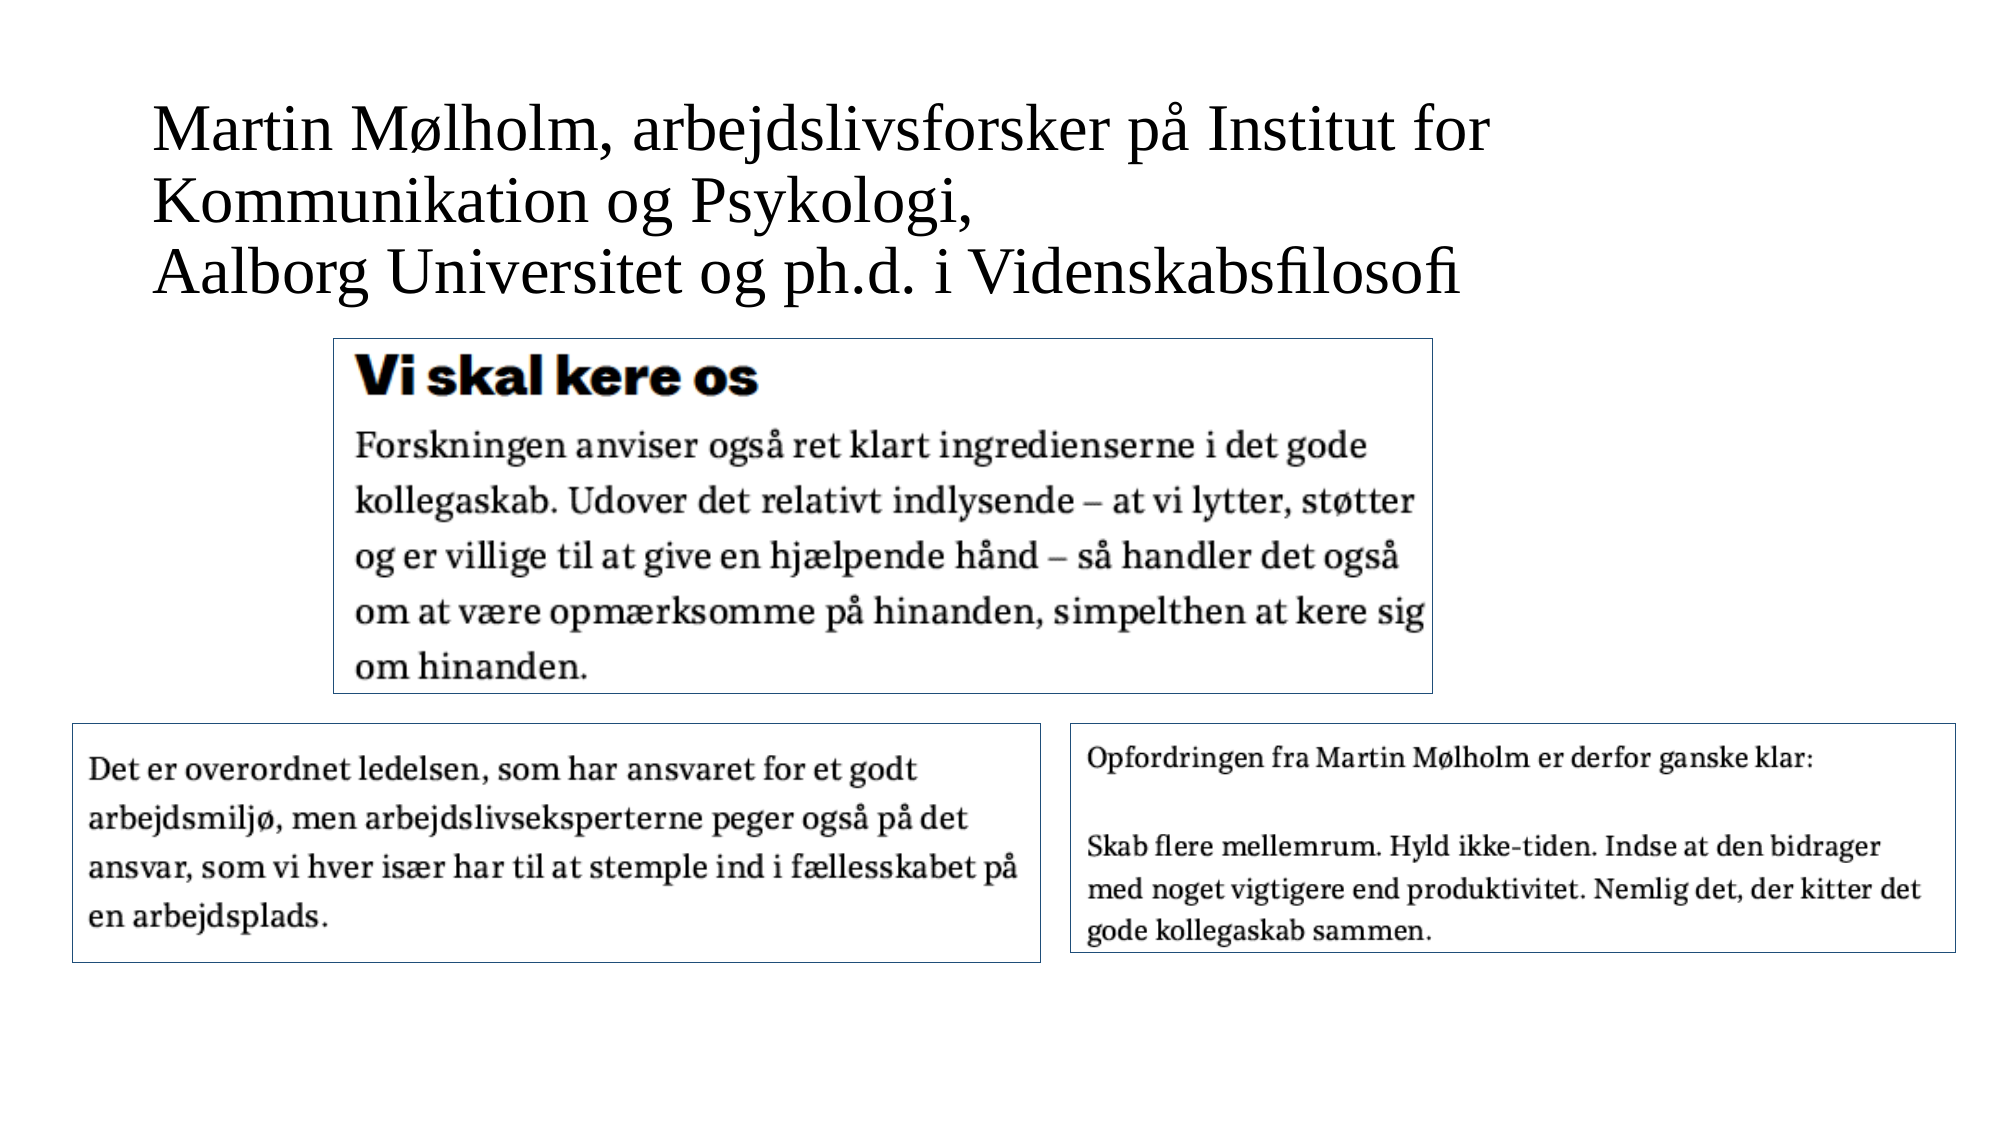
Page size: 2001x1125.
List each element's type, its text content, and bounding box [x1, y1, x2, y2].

picture [1070, 723, 1956, 953]
picture [333, 338, 1433, 694]
picture [72, 723, 1041, 963]
title Martin Mølholm, arbejdslivsforsker på Institut for Kommunikation og Psykologi, Aalborg Universitet og ph.d. i Videnskabsﬁlosoﬁ [137, 59, 1863, 278]
